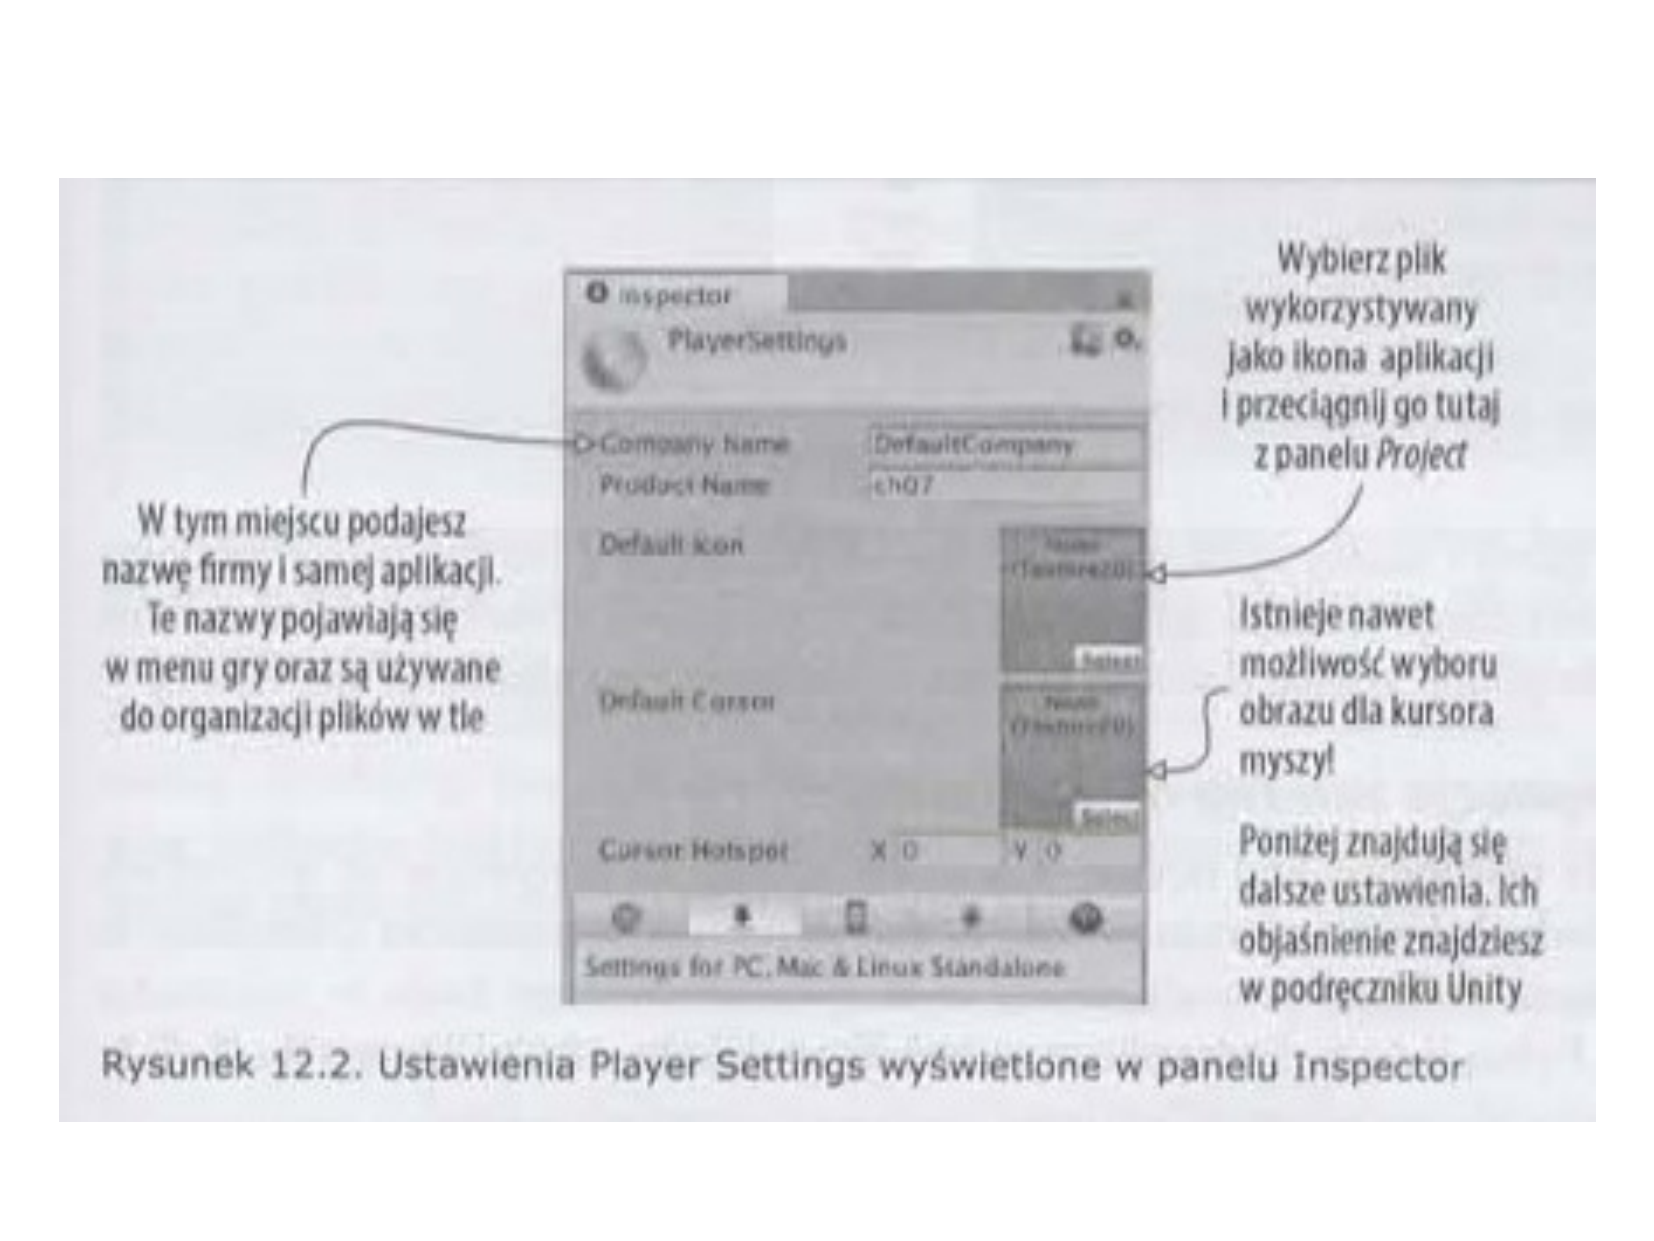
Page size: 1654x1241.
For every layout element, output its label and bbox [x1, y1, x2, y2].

picture [59, 178, 1596, 1123]
